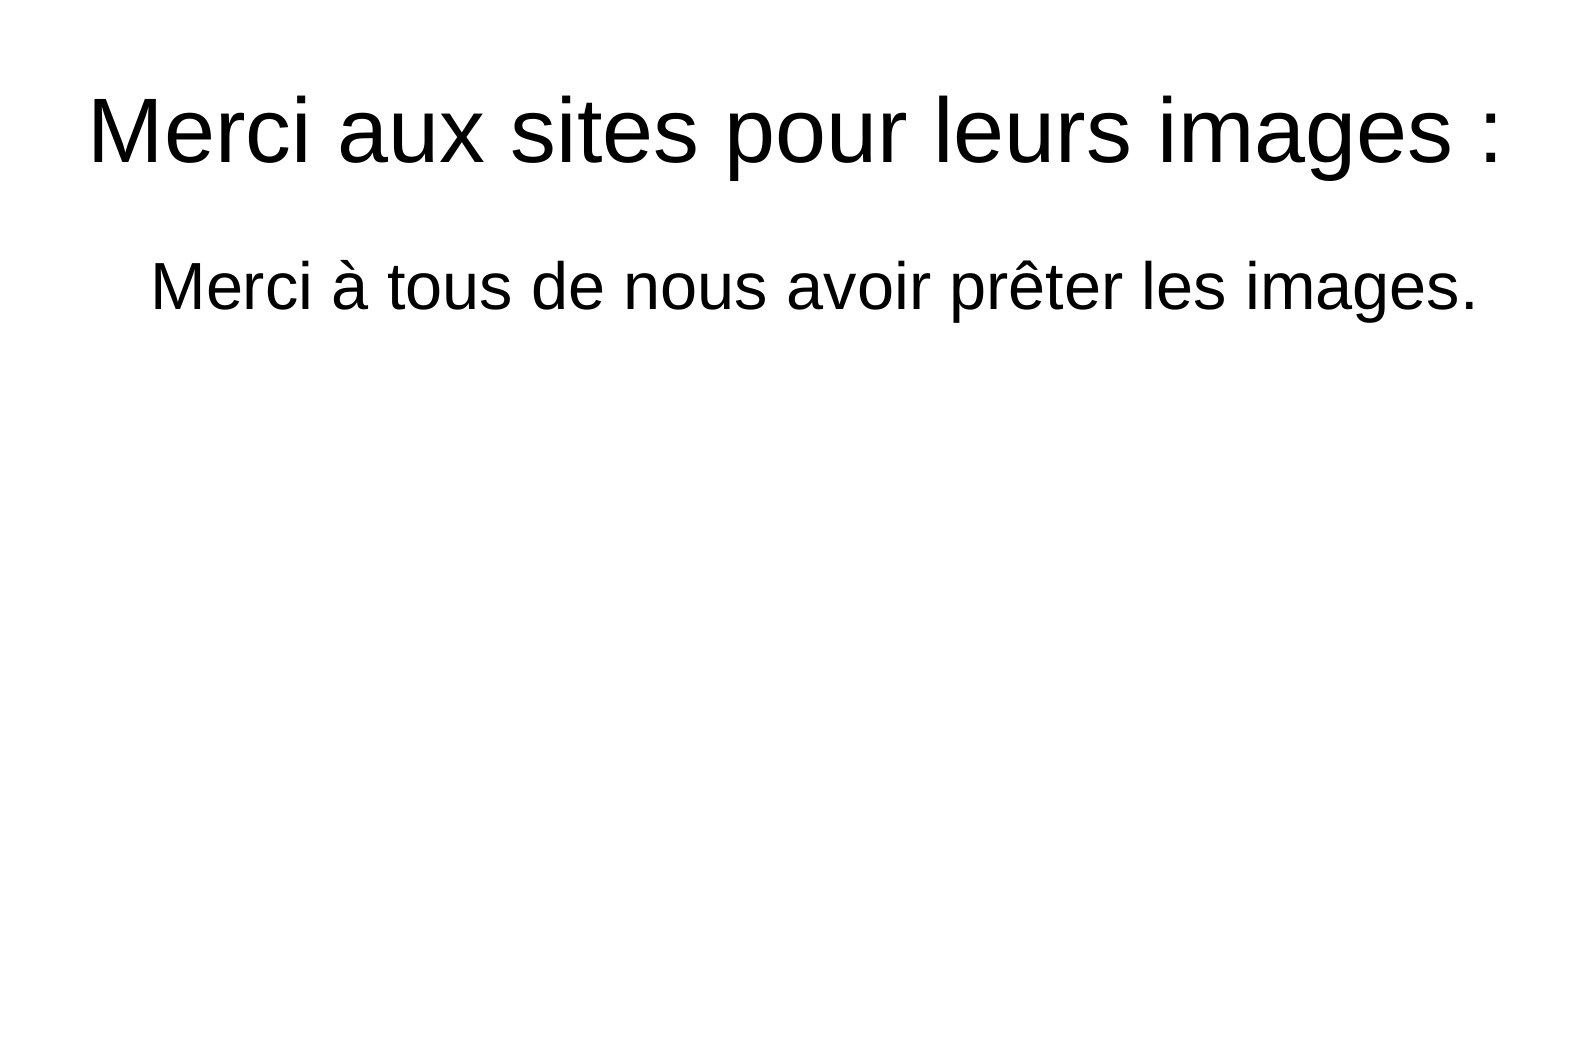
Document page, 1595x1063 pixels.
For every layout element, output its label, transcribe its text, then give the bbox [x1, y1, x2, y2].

list Merci à tous de nous avoir prêter les images. [79, 248, 1515, 951]
title Merci aux sites pour leurs images : [79, 42, 1515, 220]
